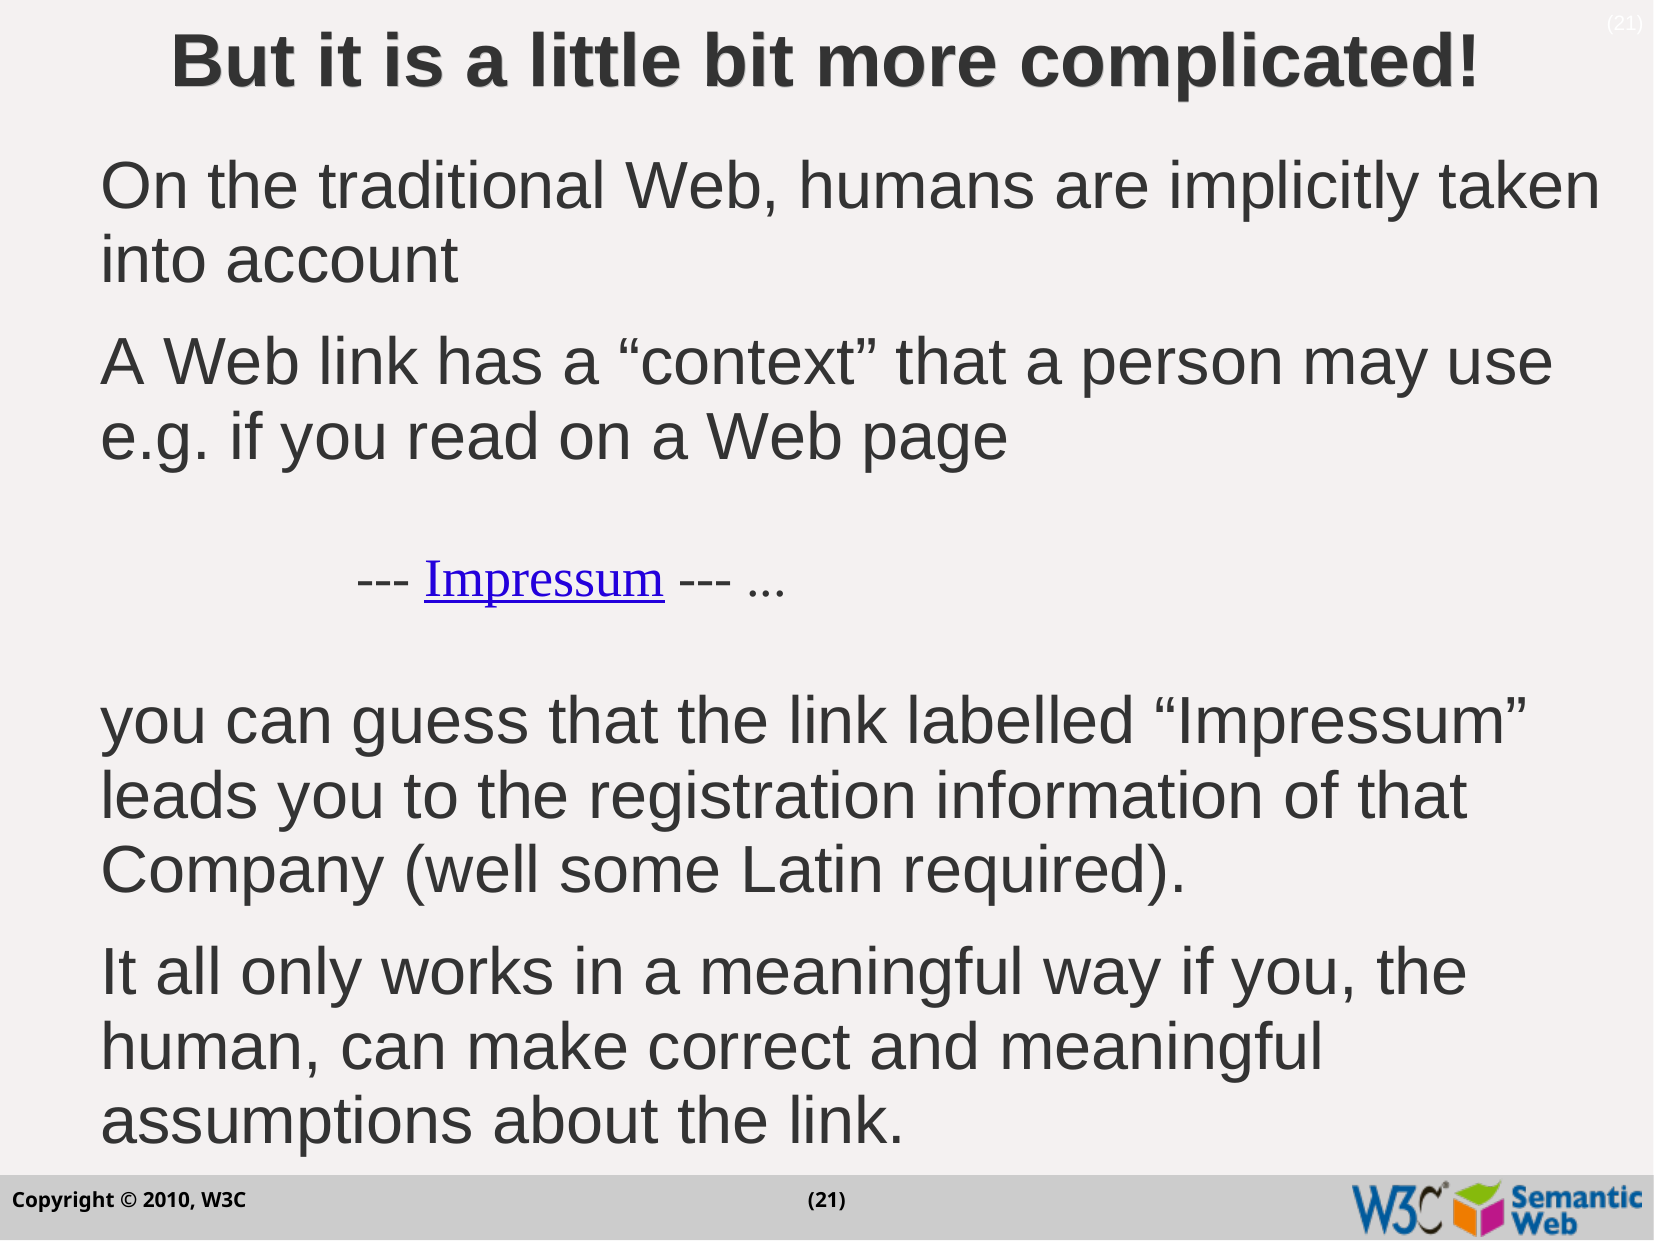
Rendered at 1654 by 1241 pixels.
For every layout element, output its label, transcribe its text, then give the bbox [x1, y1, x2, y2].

picture [1352, 1178, 1642, 1237]
list On the traditional Web, humans are implicitly taken into account A Web link has a “context” that a person may use e.g. if you read on a Web page --- Impressum --- ... you can guess that the link labelled “Impressum” leads you to the registration information of that Company (well some Latin required). It all only works in a meaningful way if you, the human, can make correct and meaningful assumptions about the link. [29, 147, 1624, 1160]
title But it is a little bit more complicated! [0, 0, 1654, 119]
